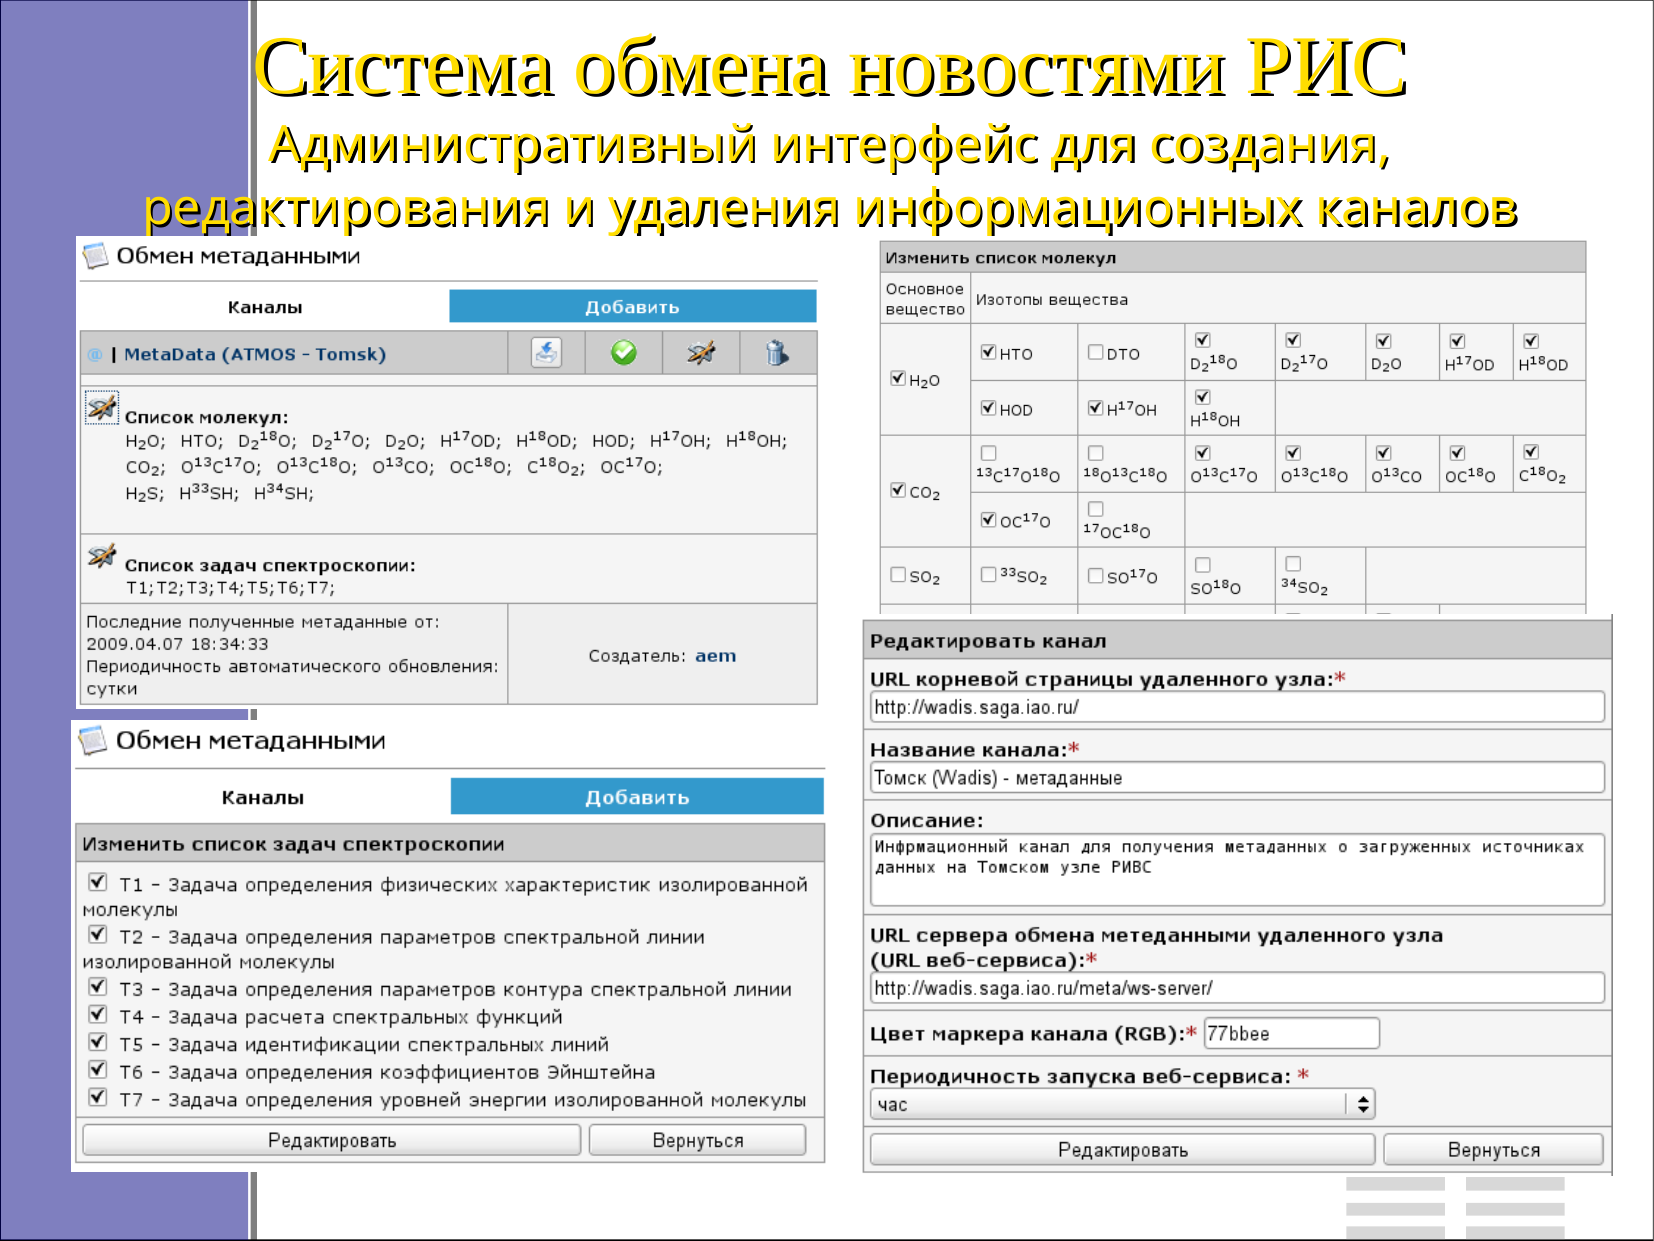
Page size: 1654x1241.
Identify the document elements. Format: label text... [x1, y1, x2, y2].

picture [857, 236, 1613, 1176]
picture [71, 720, 827, 1172]
title Система обмена новостями РИС Административный интерфейс для создания, редактирования и удаления информационных каналов [65, 28, 1596, 233]
picture [76, 236, 822, 709]
